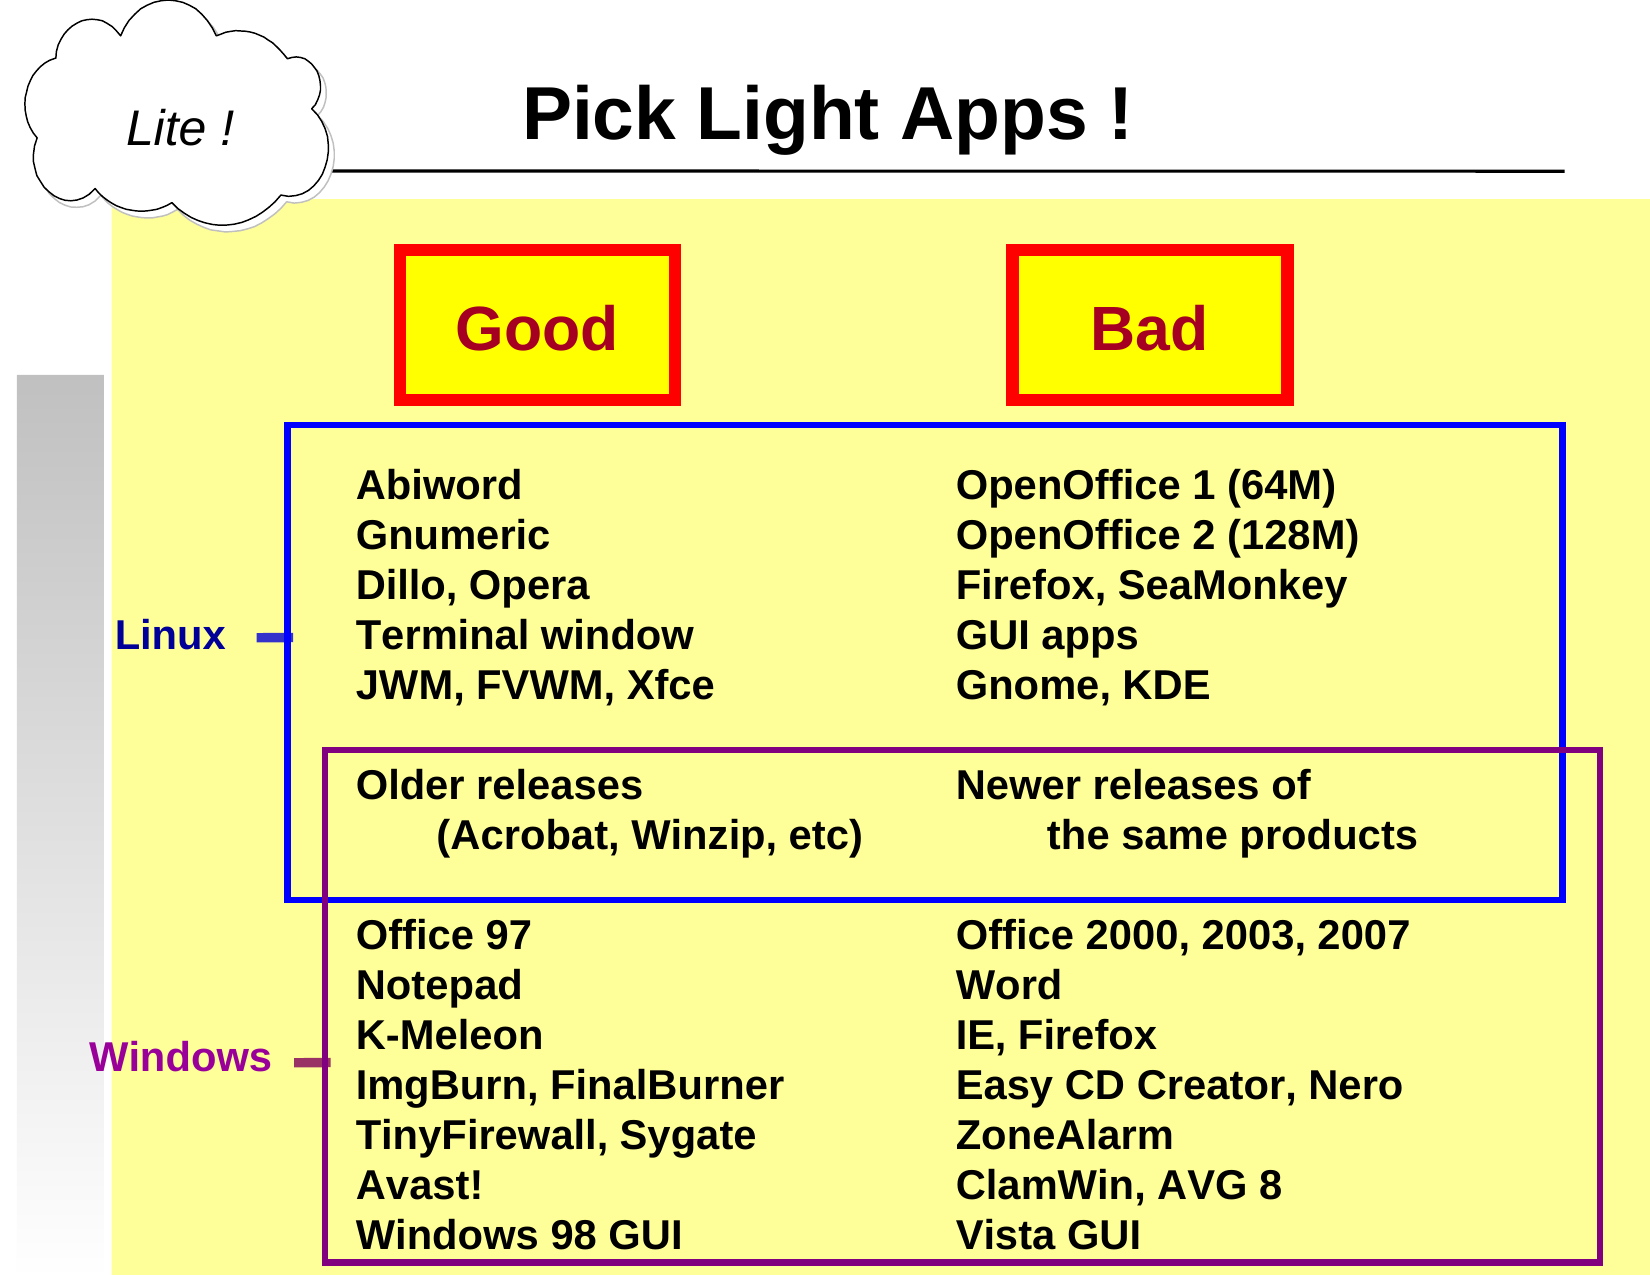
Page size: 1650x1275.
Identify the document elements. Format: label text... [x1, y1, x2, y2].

text_box Abiword OpenOffice 1 (64M) Gnumeric OpenOffice 2 (128M) Dillo, Opera Firefox, SeaMonkey Terminal window GUI apps JWM, FVWM, Xfce Gnome, KDE Older releases Newer releases of (Acrobat, Winzip, etc) the same products Office 97 Office 2000, 2003, 2007 Notepad Word K-Meleon IE, Firefox ImgBurn, FinalBurner Easy CD Creator, Nero TinyFirewall, Sygate ZoneAlarm Avast! ClamWin, AVG 8 Windows 98 GUI Vista GUI [341, 449, 1434, 747]
text_box Linux [99, 600, 241, 666]
text_box Bad [1012, 249, 1288, 400]
text_box [24, 0, 1650, 1275]
text_box Windows [74, 1022, 288, 1088]
text_box Abiword OpenOffice 1 (64M) Gnumeric OpenOffice 2 (128M) Dillo, Opera Firefox, SeaMonkey Terminal window GUI apps JWM, FVWM, Xfce Gnome, KDE Older releases Newer releases of (Acrobat, Winzip, etc) the same products Office 97 Office 2000, 2003, 2007 Notepad Word K-Meleon IE, Firefox ImgBurn, FinalBurner Easy CD Creator, Nero TinyFirewall, Sygate ZoneAlarm Avast! ClamWin, AVG 8 Windows 98 GUI Vista GUI [341, 753, 1434, 897]
text_box Abiword OpenOffice 1 (64M) Gnumeric OpenOffice 2 (128M) Dillo, Opera Firefox, SeaMonkey Terminal window GUI apps JWM, FVWM, Xfce Gnome, KDE Older releases Newer releases of (Acrobat, Winzip, etc) the same products Office 97 Office 2000, 2003, 2007 Notepad Word K-Meleon IE, Firefox ImgBurn, FinalBurner Easy CD Creator, Nero TinyFirewall, Sygate ZoneAlarm Avast! ClamWin, AVG 8 Windows 98 GUI Vista GUI [341, 903, 1434, 1259]
text_box Lite ! [111, 87, 264, 163]
text_box [16, 374, 105, 1275]
text_box Pick Light Apps ! [507, 56, 1149, 163]
text_box Good [399, 249, 675, 400]
